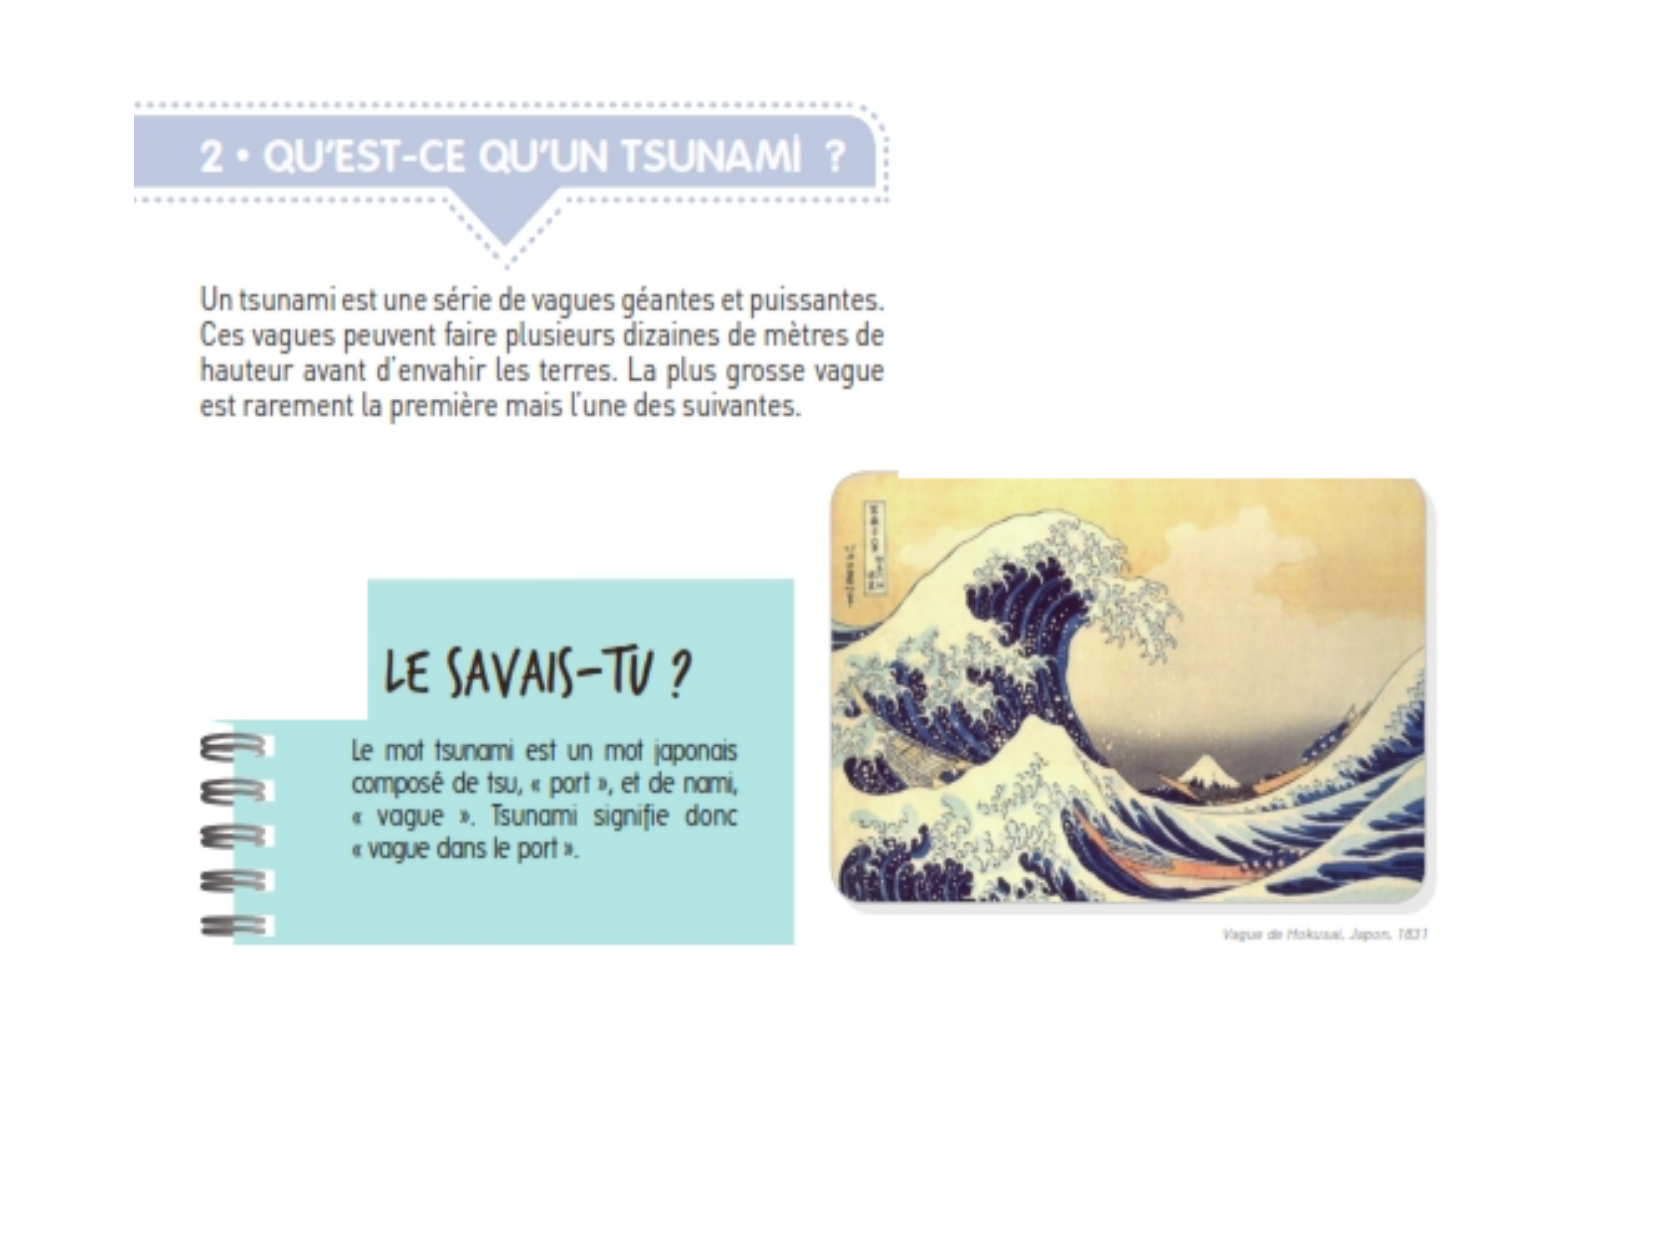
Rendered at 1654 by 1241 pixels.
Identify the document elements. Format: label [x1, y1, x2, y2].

picture [134, 86, 1465, 981]
